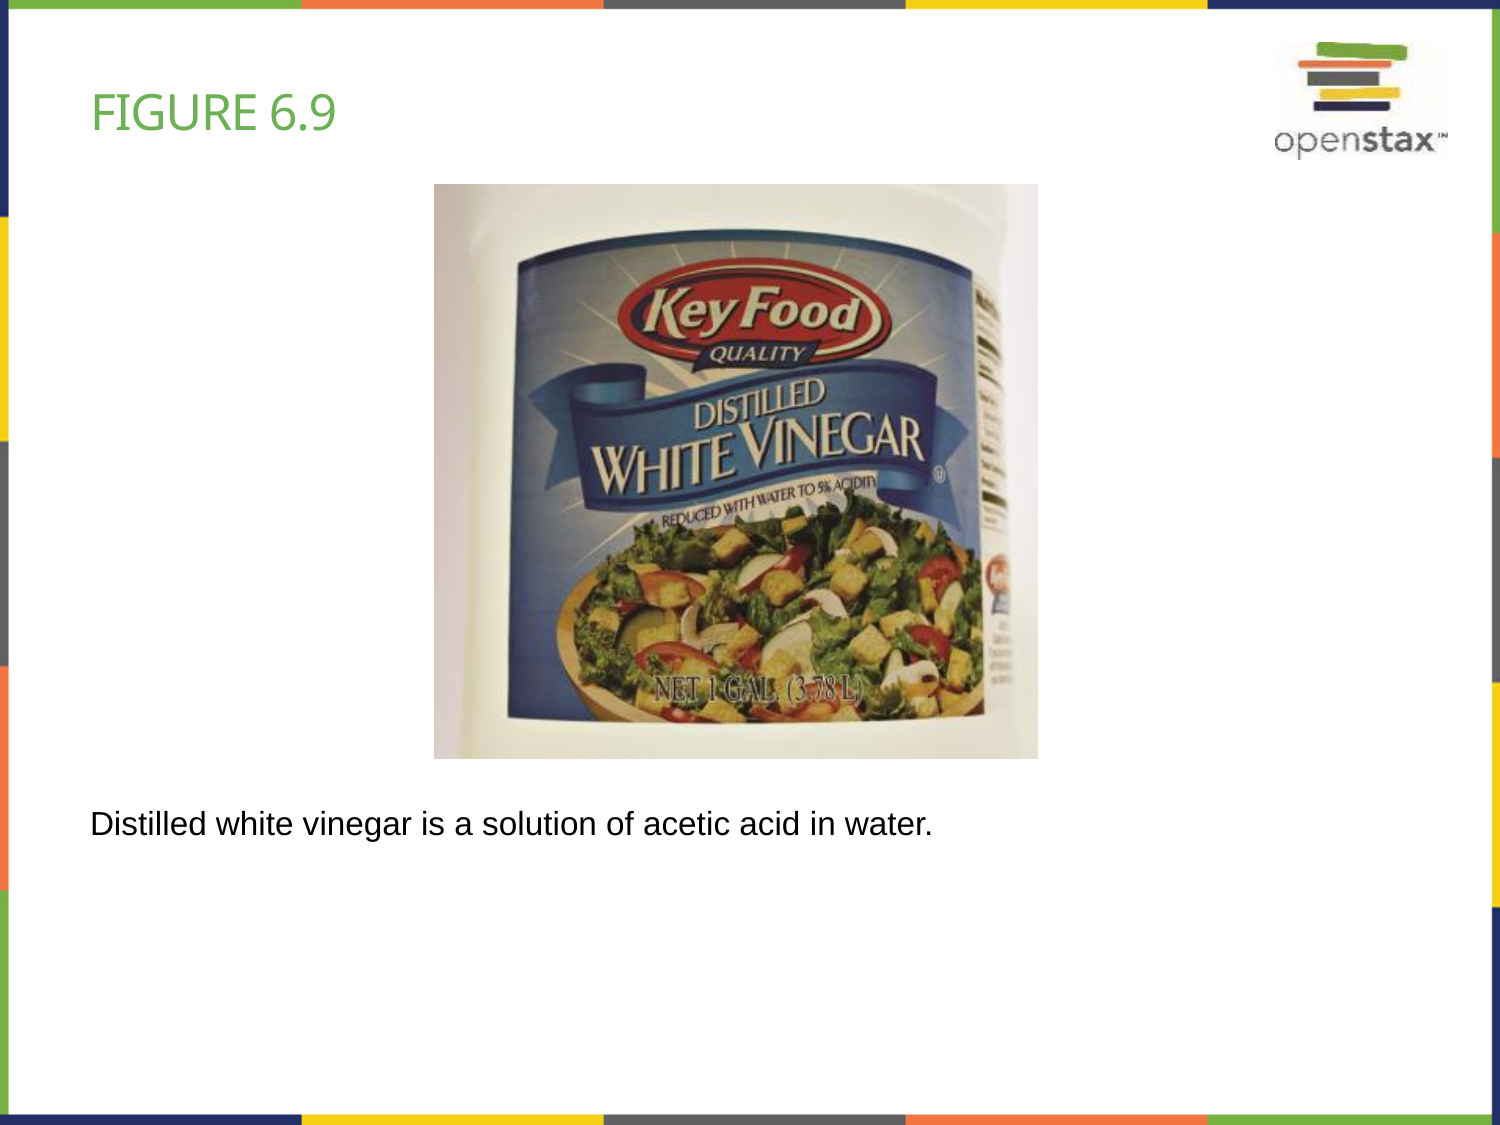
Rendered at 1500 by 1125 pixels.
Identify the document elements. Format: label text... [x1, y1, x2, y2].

picture [0, 0, 1500, 1125]
title Figure 6.9 [75, 39, 1398, 148]
list Distilled white vinegar is a solution of acetic acid in water. [75, 794, 1398, 986]
